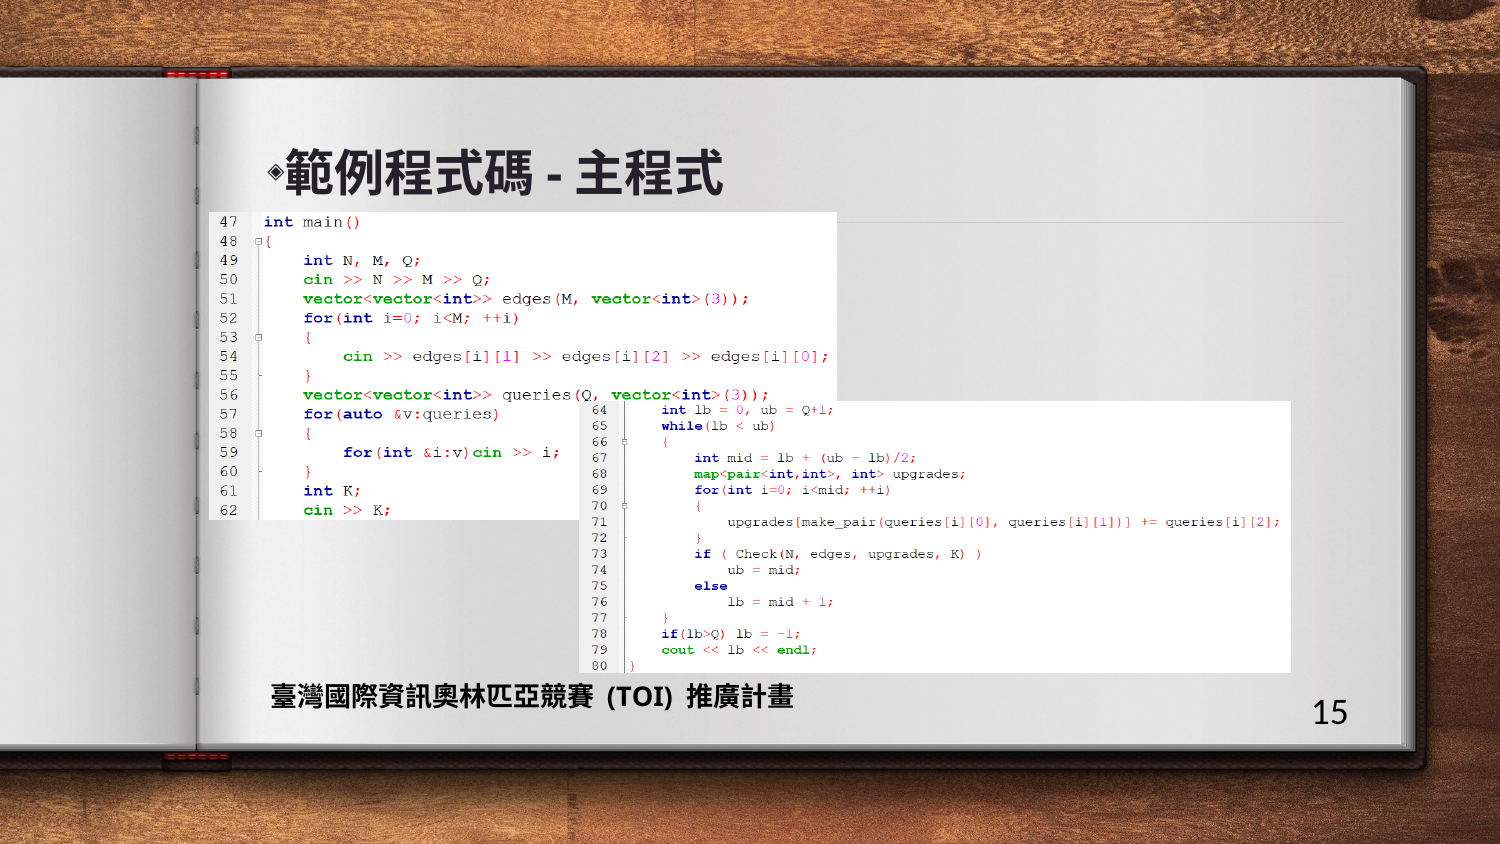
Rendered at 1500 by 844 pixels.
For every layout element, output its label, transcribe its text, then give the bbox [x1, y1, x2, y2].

text_box [1295, 672, 1386, 737]
list 範例程式碼-主程式 [252, 126, 1194, 226]
picture [209, 212, 1291, 673]
